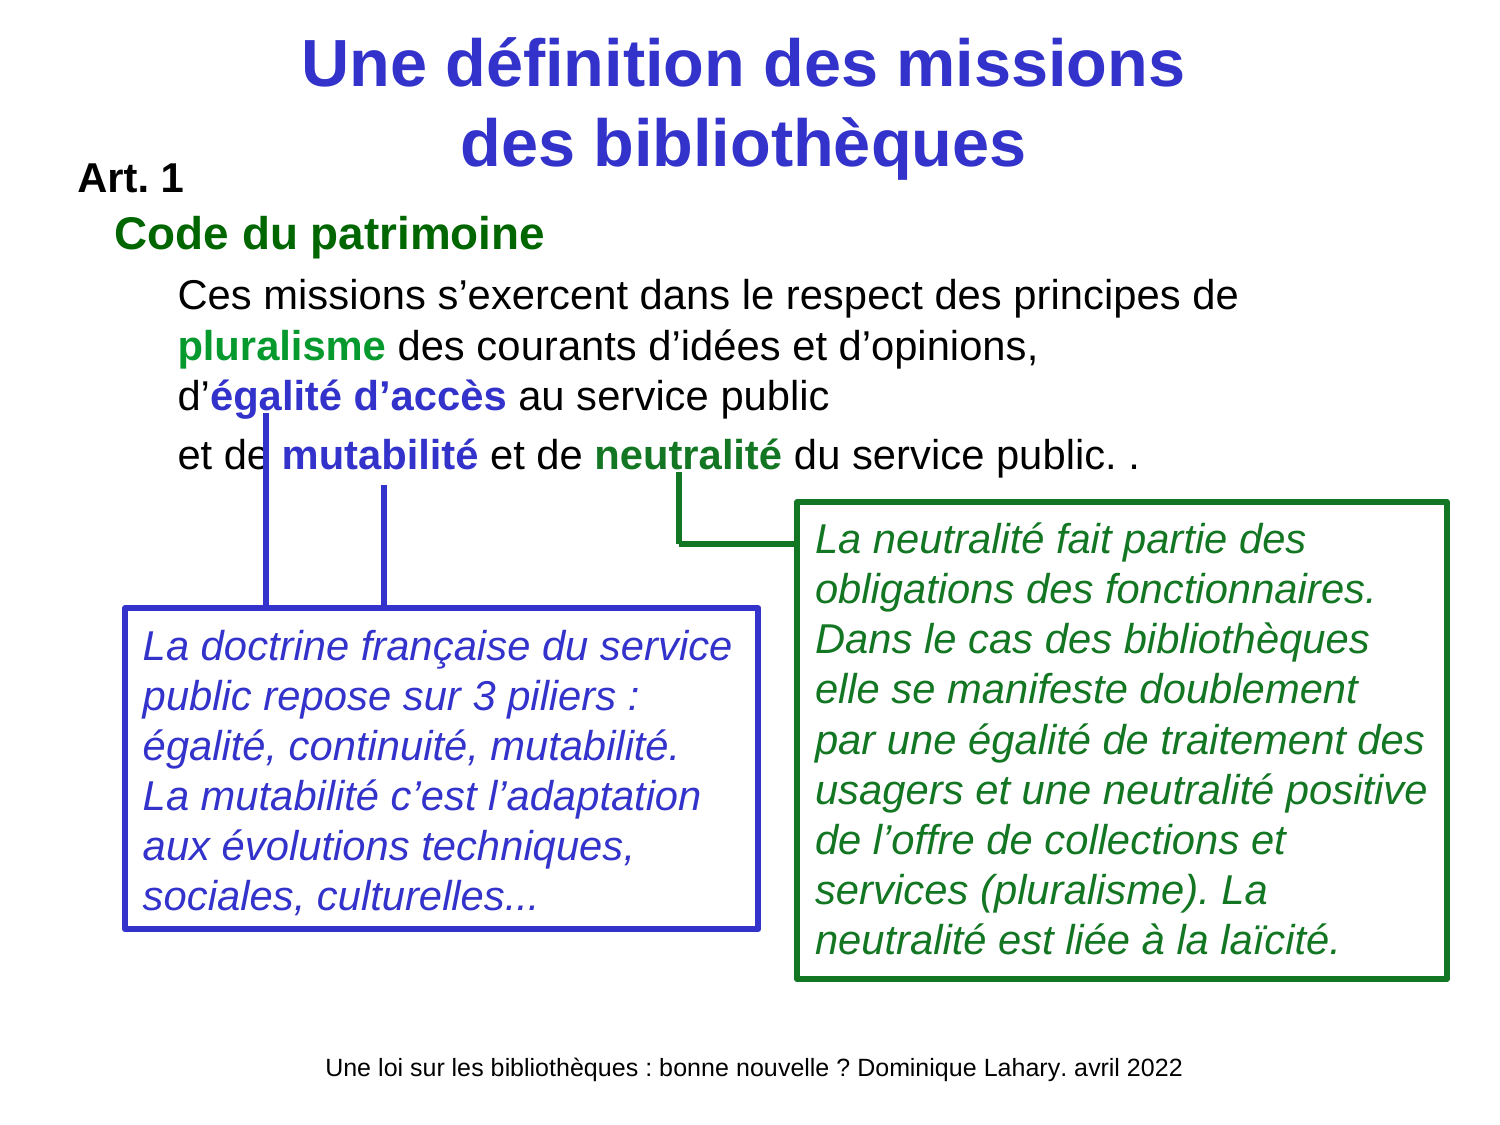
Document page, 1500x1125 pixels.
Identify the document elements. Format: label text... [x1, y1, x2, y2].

text_box La neutralité fait partie des obligations des fonctionnaires. Dans le cas des bibliothèques elle se manifeste doublement par une égalité de traitement des usagers et une neutralité positive de l’offre de collections et services (pluralisme). La neutralité est liée à la laïcité. [797, 501, 1447, 980]
text_box Art. 1 [62, 143, 228, 209]
text_box Code du patrimoine Ces missions s’exercent dans le respect des principes de pluralisme des courants d’idées et d’opinions, d’égalité d’accès au service public et de mutabilité et de neutralité du service public. . [100, 196, 1400, 486]
text_box Une définition des missions des bibliothèques [49, 0, 1438, 200]
text_box Une loi sur les bibliothèques : bonne nouvelle ? Dominique Lahary. avril 2022 [55, 1044, 1456, 1120]
text_box La doctrine française du service public repose sur 3 piliers : égalité, continuité, mutabilité. La mutabilité c’est l’adaptation aux évolutions techniques, sociales, culturelles... [125, 608, 759, 930]
